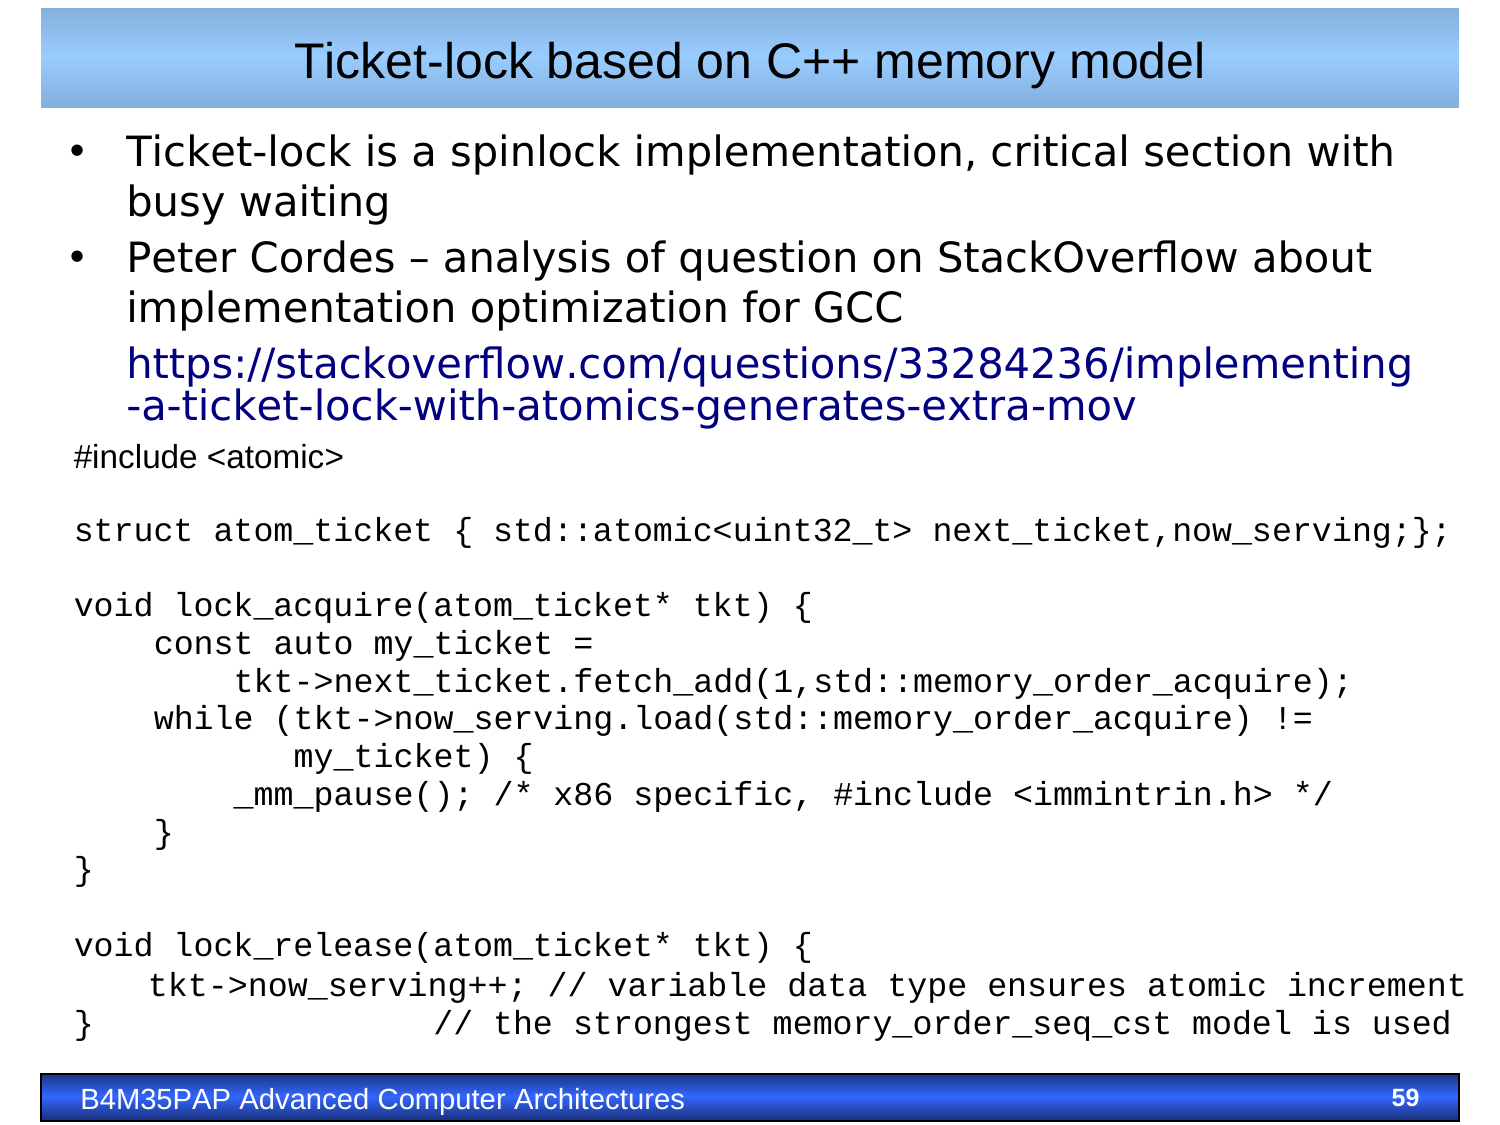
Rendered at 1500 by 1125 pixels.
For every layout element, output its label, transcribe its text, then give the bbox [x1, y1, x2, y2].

list Ticket-lock is a spinlock implementation, critical section with busy waiting Peter Cordes – analysis of question on StackOverflow about implementation optimization for GCC https://stackoverflow.com/questions/33284236/implementing-a-ticket-lock-with-atomics-generates-extra-mov [55, 117, 1433, 410]
title Ticket-lock based on C++ memory model [41, 8, 1459, 108]
text_box #include <atomic> struct atom_ticket { std::atomic<uint32_t> next_ticket,now_serving;}; void lock_acquire(atom_ticket* tkt) { const auto my_ticket = tkt->next_ticket.fetch_add(1,std::memory_order_acquire); while (tkt->now_serving.load(std::memory_order_acquire) != my_ticket) { _mm_pause(); /* x86 specific, #include <immintrin.h> */ } } void lock_release(atom_ticket* tkt) { tkt->now_serving++; // variable data type ensures atomic increment } // the strongest memory_order_seq_cst model is used [59, 431, 1492, 1090]
